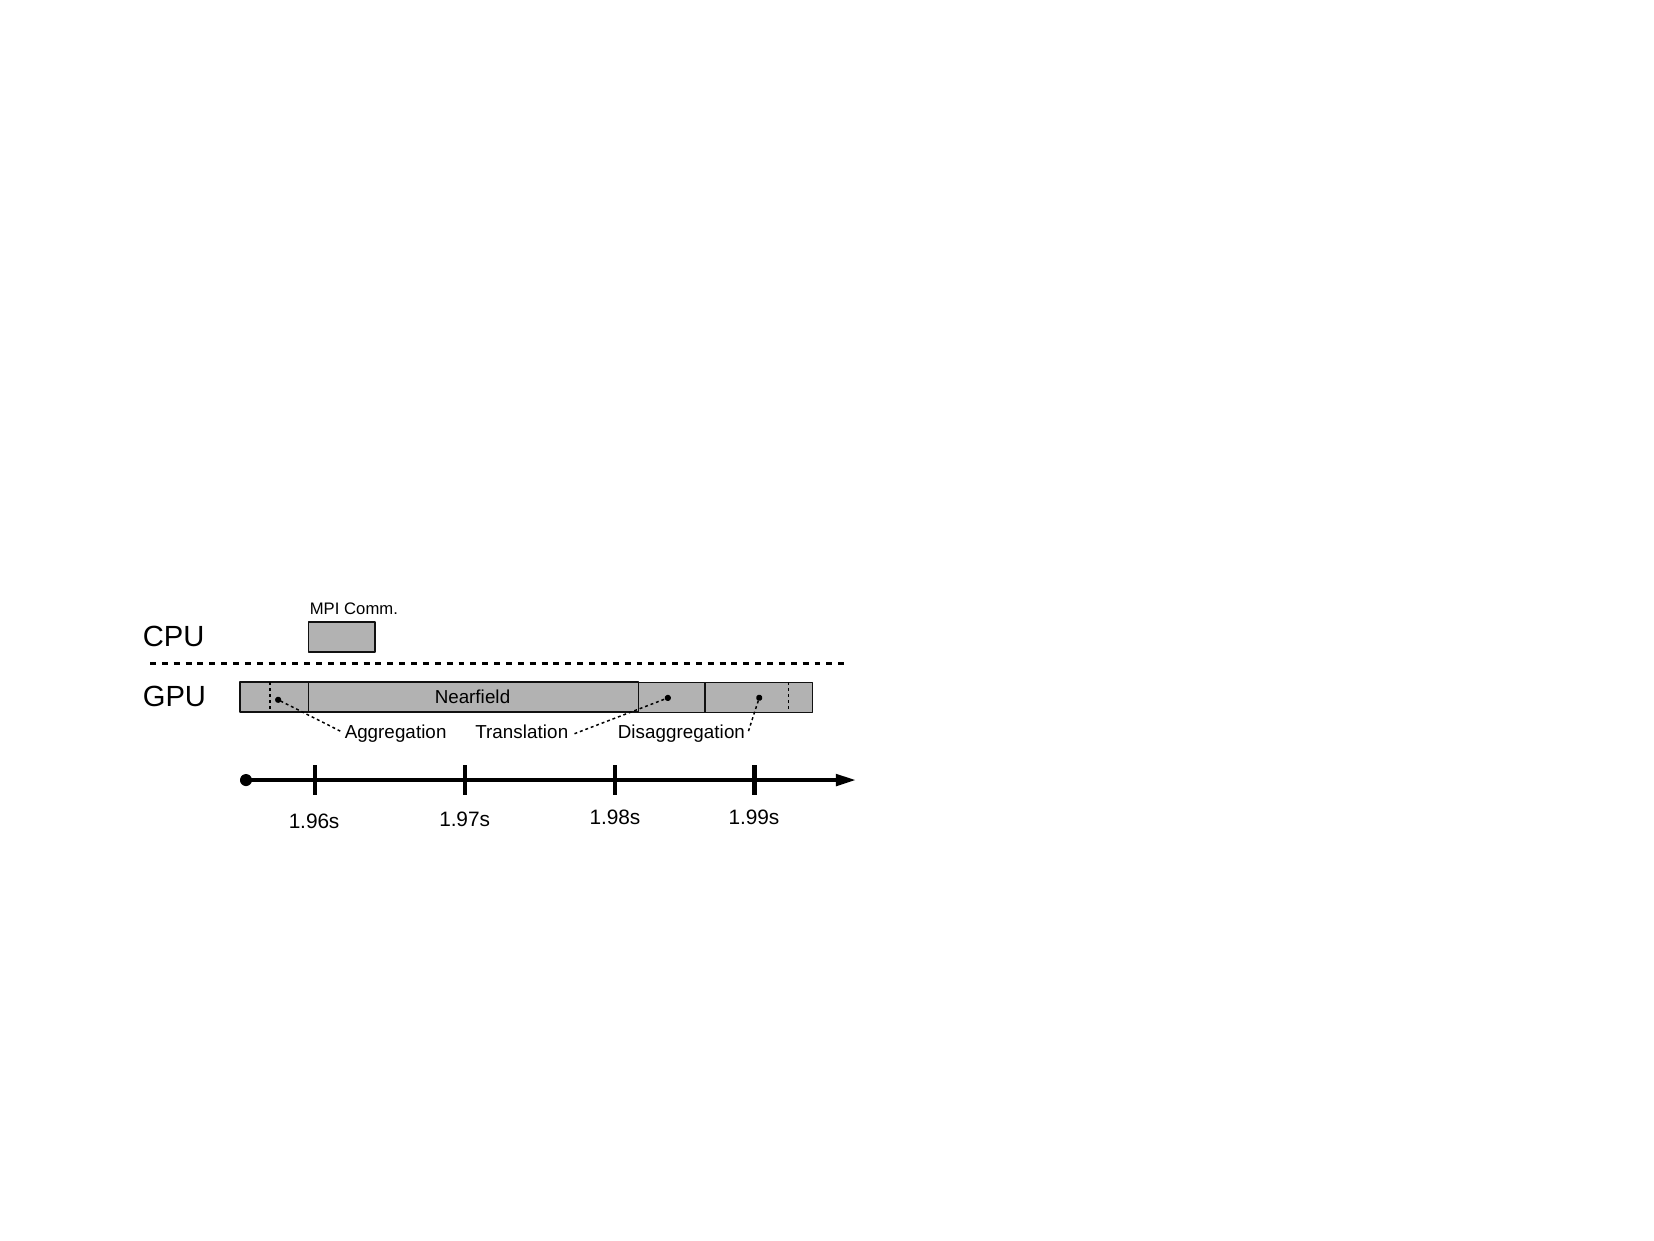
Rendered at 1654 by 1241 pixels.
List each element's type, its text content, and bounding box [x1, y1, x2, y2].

text_box 1.97s [412, 800, 518, 844]
text_box 1.96s [261, 801, 367, 845]
text_box Nearfield [420, 679, 541, 715]
text_box [541, 682, 813, 713]
text_box [249, 682, 420, 713]
text_box Aggregation [330, 714, 457, 751]
text_box 1.99s [701, 798, 807, 841]
text_box MPI Comm. [288, 591, 421, 626]
text_box Translation [457, 714, 587, 751]
text_box CPU [128, 612, 249, 661]
text_box 1.98s [562, 798, 668, 841]
text_box GPU [128, 672, 249, 721]
text_box Disaggregation [599, 714, 764, 750]
text_box [308, 625, 375, 653]
